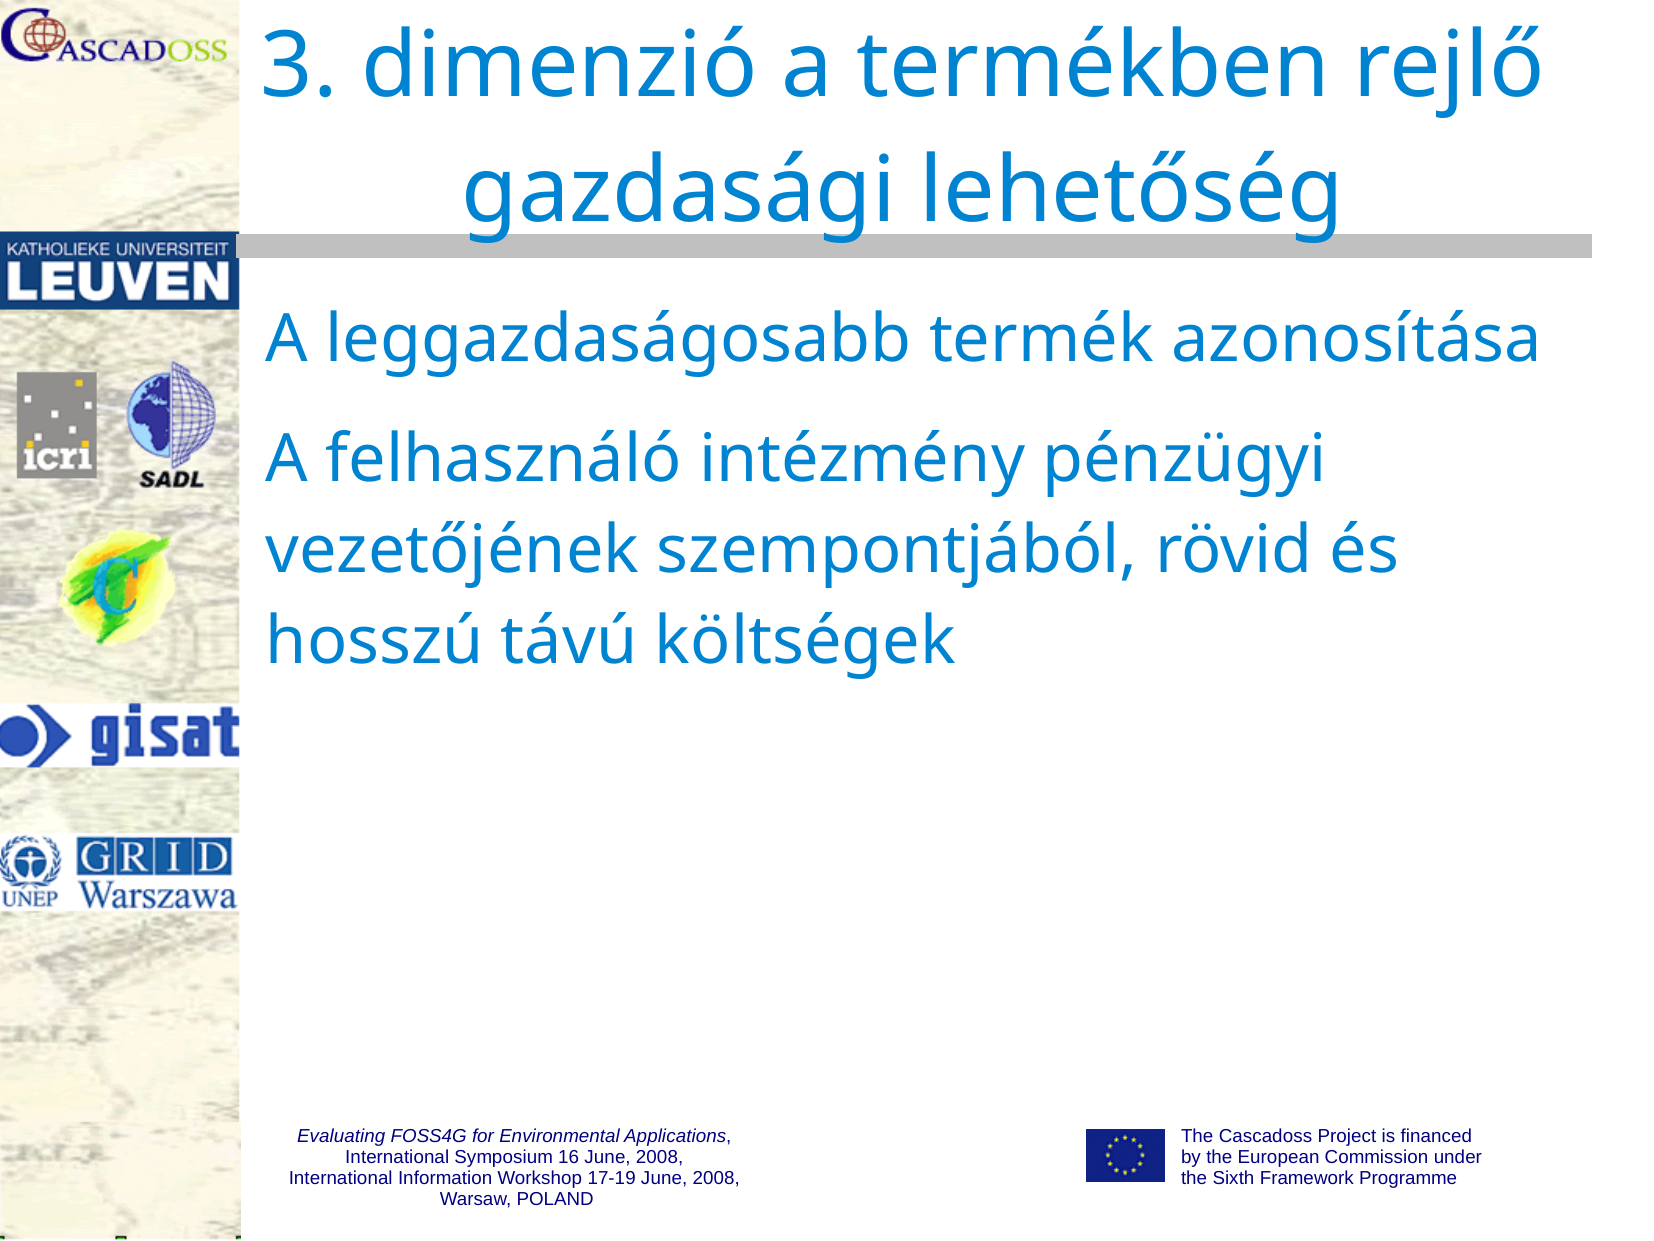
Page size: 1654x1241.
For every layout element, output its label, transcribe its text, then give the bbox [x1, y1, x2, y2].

list A leggazdaságosabb termék azonosítása A felhasználó intézmény pénzügyi vezetőjének szempontjából, rövid és hosszú távú költségek [265, 290, 1571, 1093]
title 3. dimenzió a termékben rejlő gazdasági lehetőség [236, 20, 1571, 227]
picture [0, 0, 241, 1241]
picture [1086, 1129, 1165, 1182]
